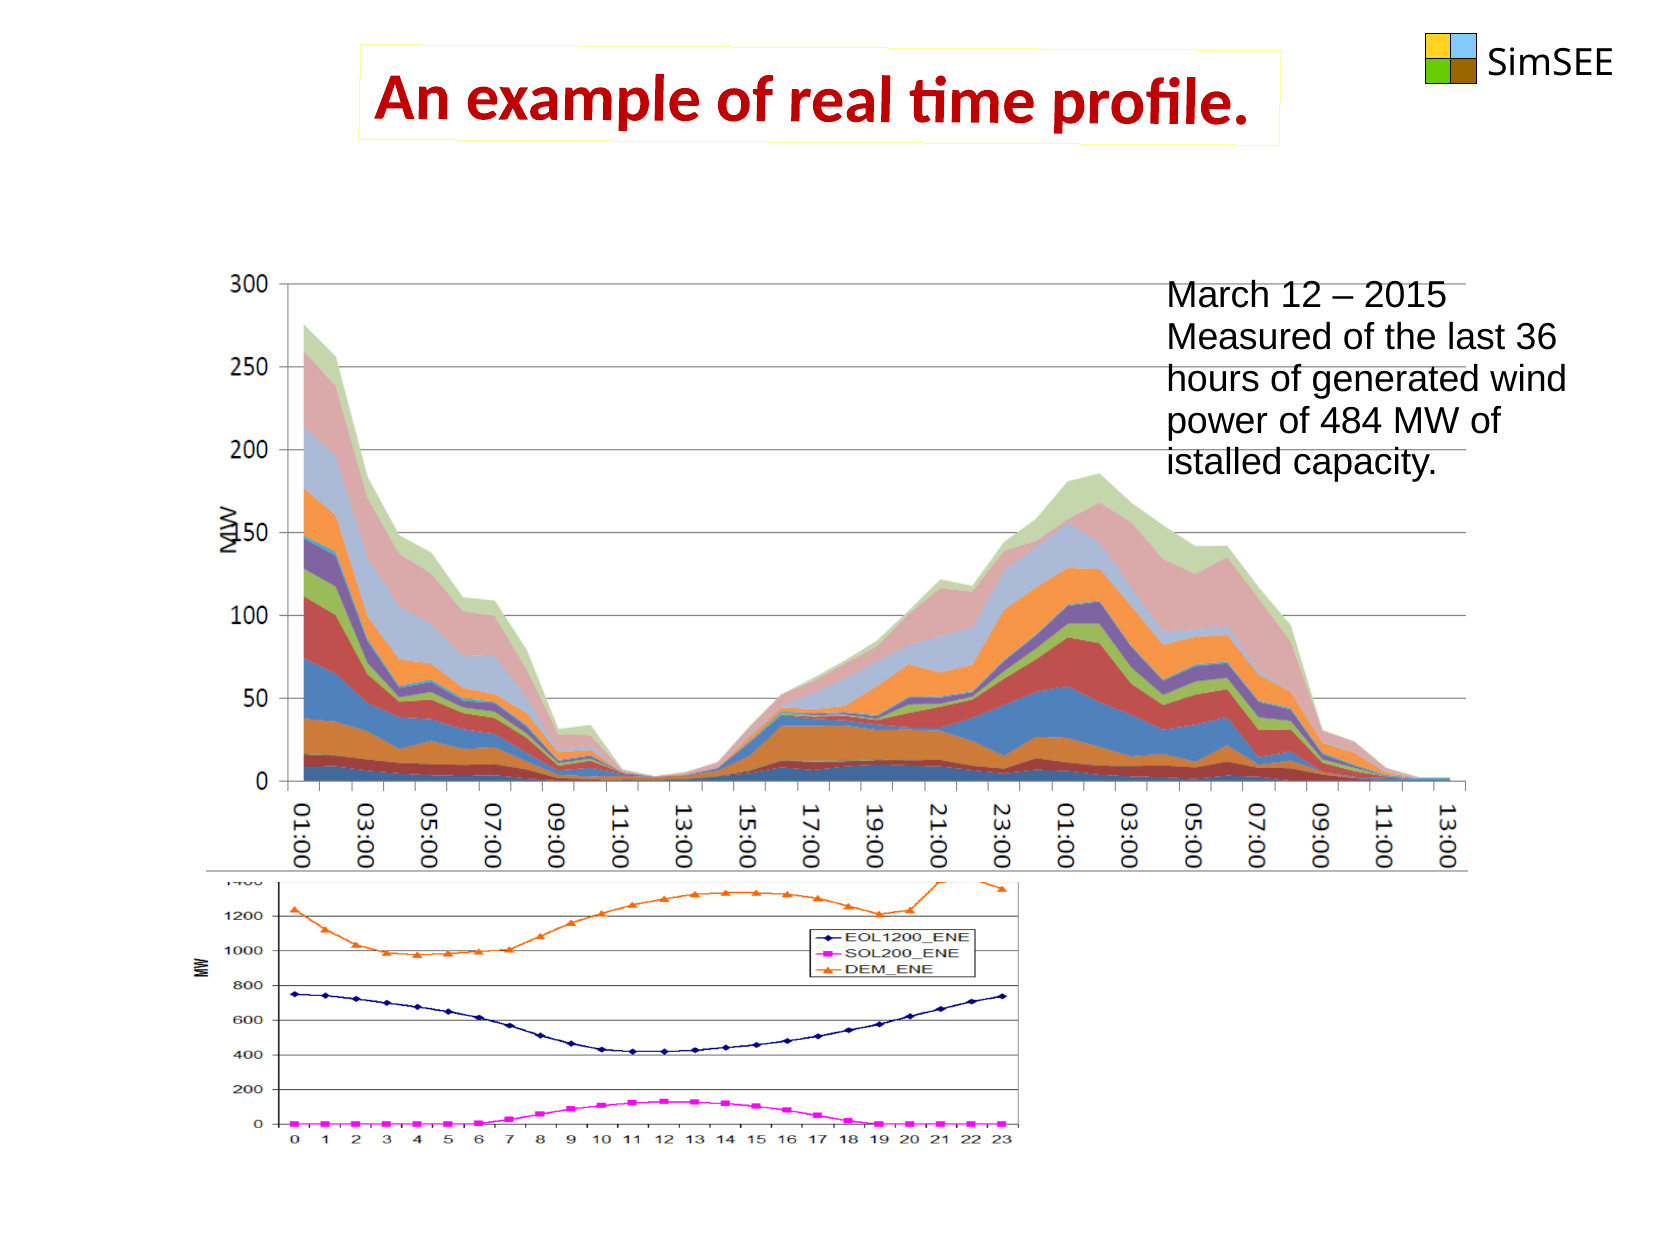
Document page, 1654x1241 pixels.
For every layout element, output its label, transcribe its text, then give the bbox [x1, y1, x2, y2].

text_box March 12 – 2015 Measured of the last 36 hours of generated wind power of 484 MW of istalled capacity. [1151, 265, 1595, 491]
text_box An example of real time profile. [358, 44, 1282, 146]
picture [177, 265, 1468, 1152]
